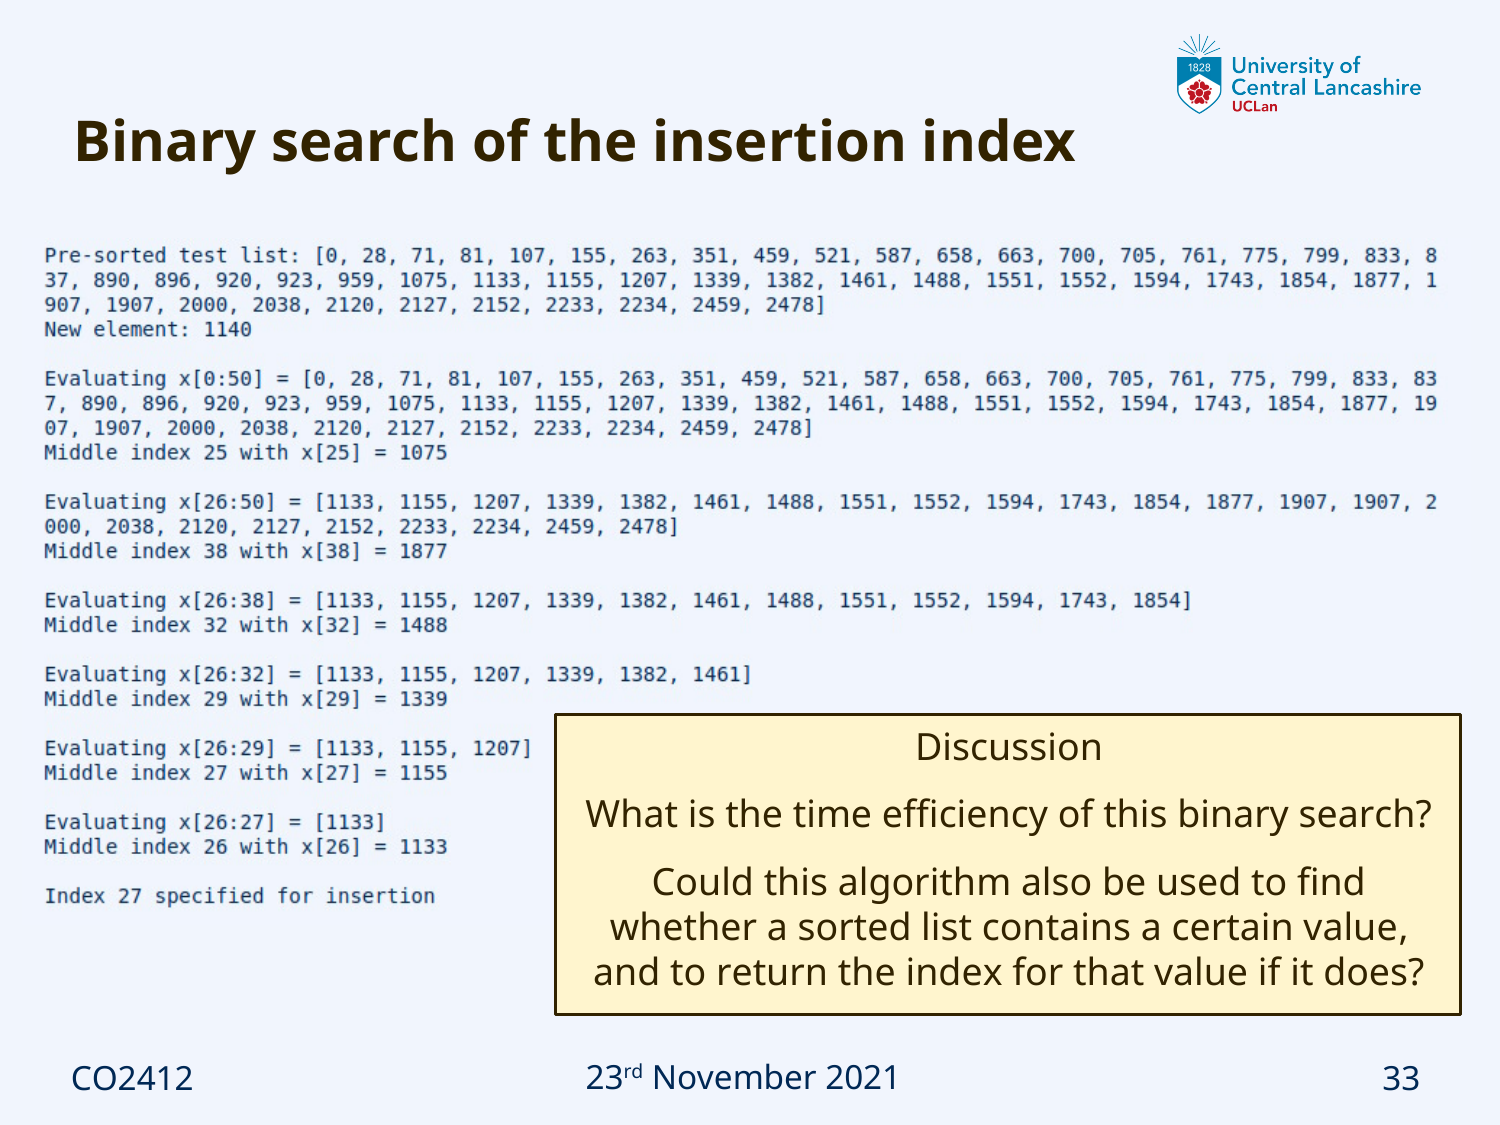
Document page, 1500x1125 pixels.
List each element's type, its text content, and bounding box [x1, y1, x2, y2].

text_box [555, 714, 1461, 1015]
picture [1177, 34, 1421, 54]
picture [22, 238, 1471, 925]
title Binary search of the insertion index [58, 54, 1500, 224]
text_box Discussion What is the time efficiency of this binary search? Could this algorithm also be used to find whether a sorted list contains a certain value, and to return the index for that value if it does? [566, 715, 1453, 1007]
